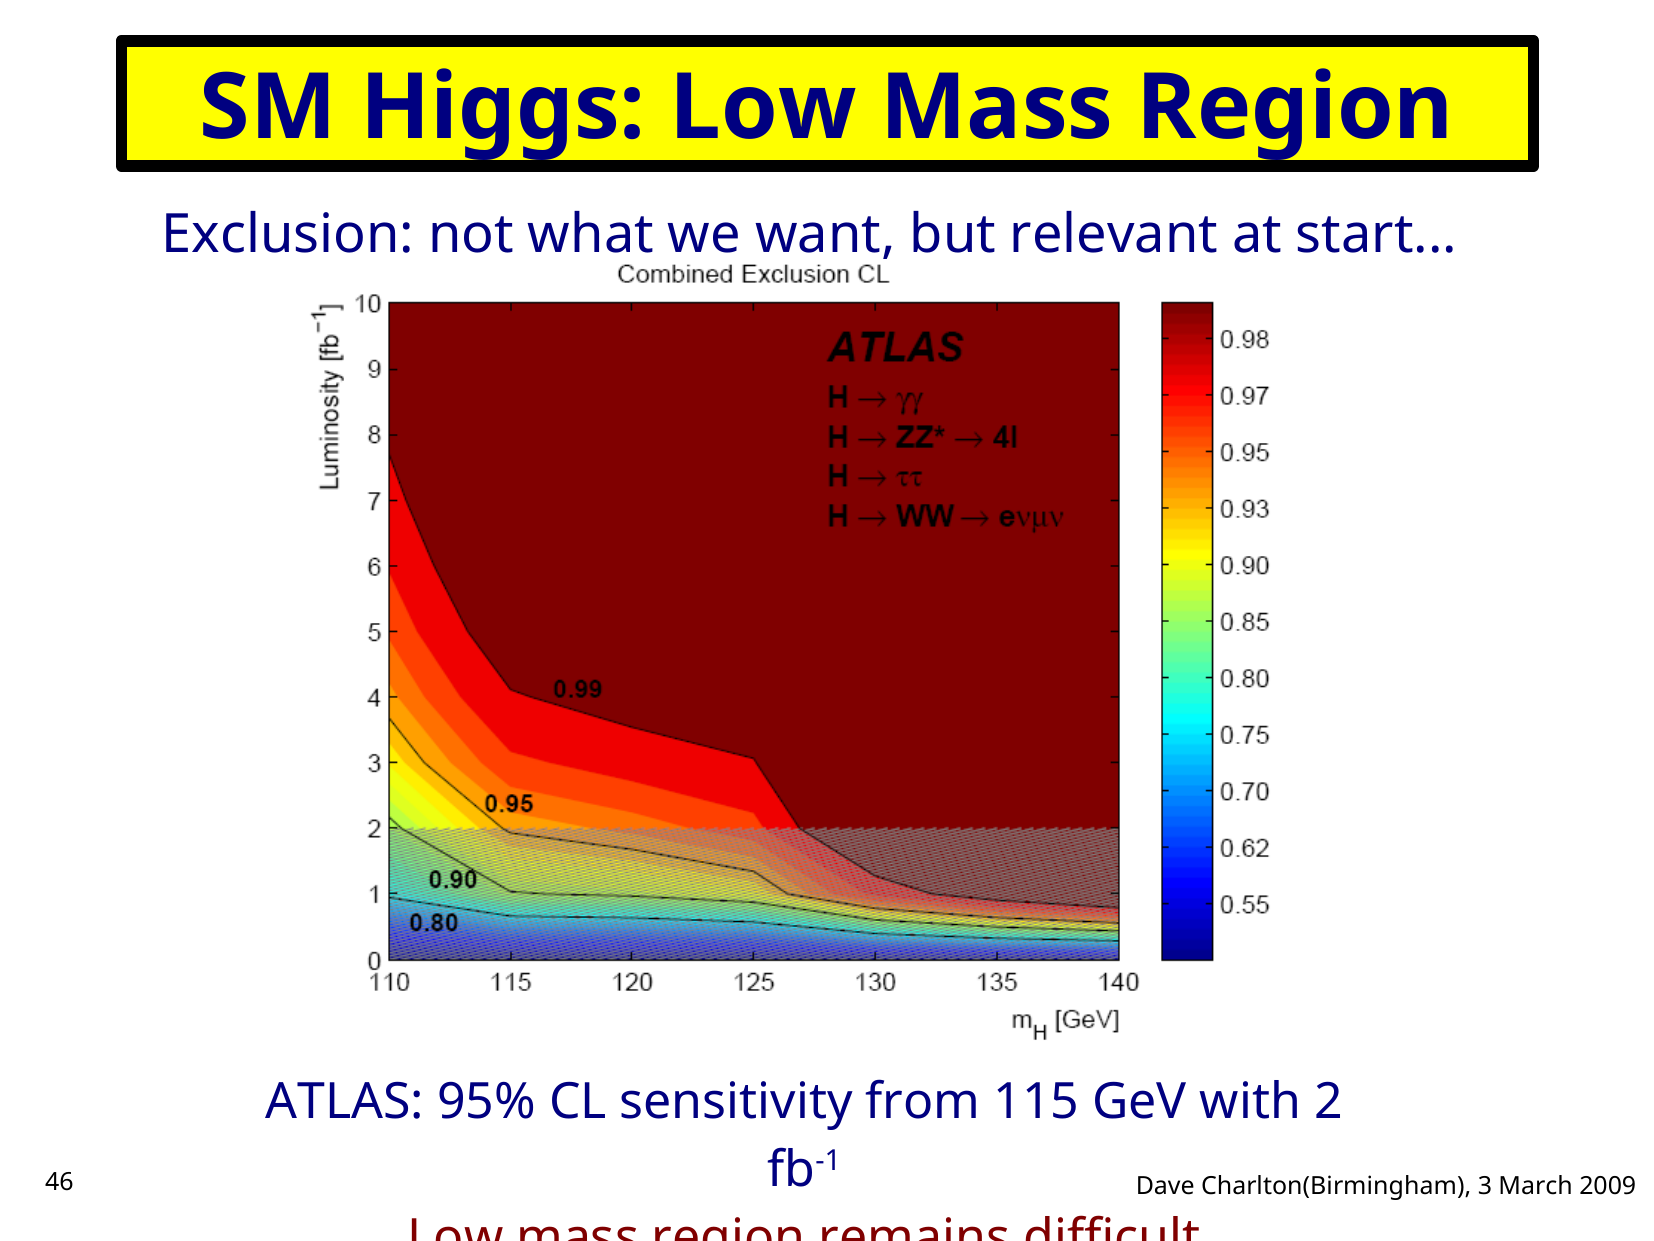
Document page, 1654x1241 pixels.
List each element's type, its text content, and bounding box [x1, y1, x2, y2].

title SM Higgs: Low Mass Region [121, 49, 1534, 158]
text_box ATLAS: 95% CL sensitivity from 115 GeV with 2 fb-1 Low mass region remains difficult [231, 1064, 1378, 1183]
text_box Exclusion: not what we want, but relevant at start... [46, 194, 1575, 281]
picture [289, 262, 1276, 1043]
